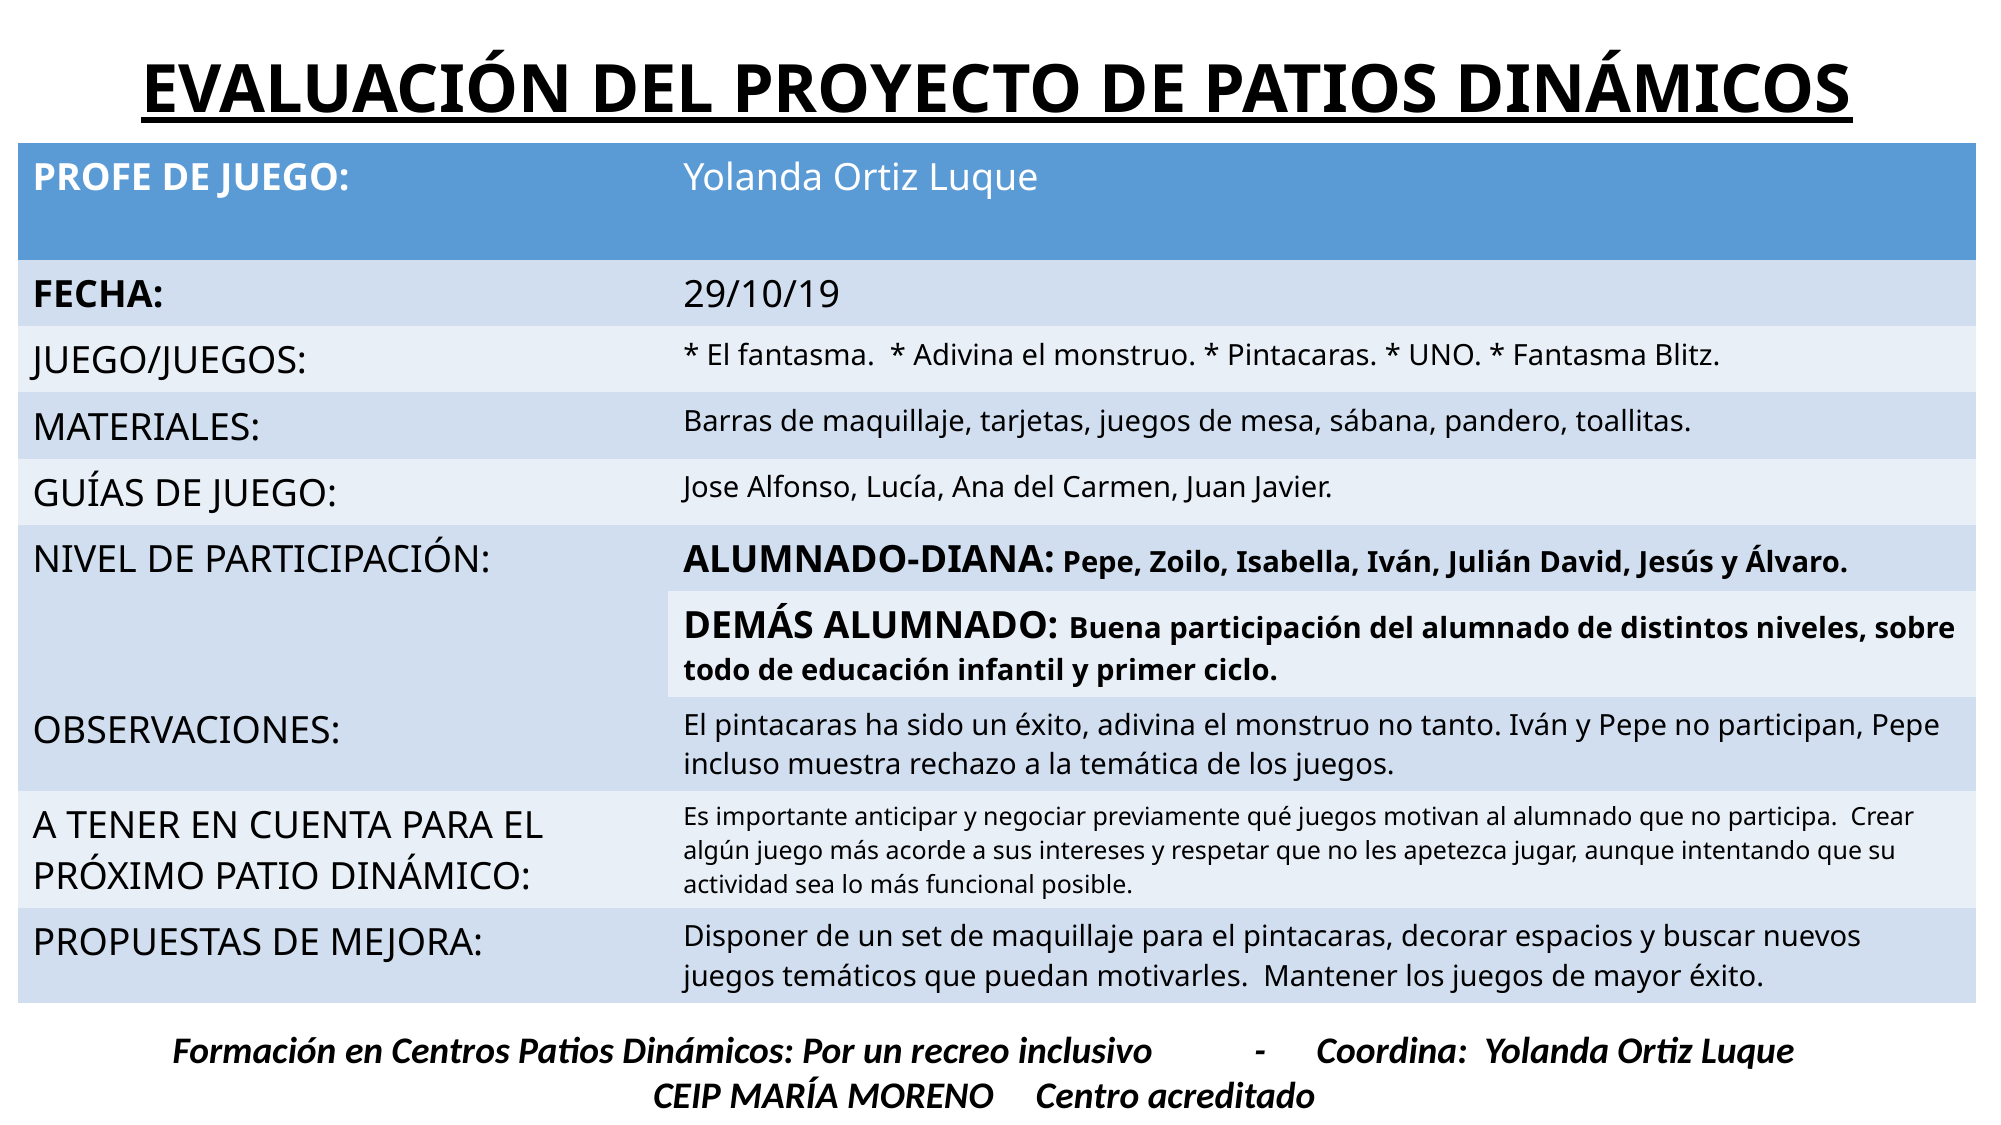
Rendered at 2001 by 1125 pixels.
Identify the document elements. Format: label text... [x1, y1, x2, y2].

table_cell ALUMNADO-DIANA: Pepe, Zoilo, Isabella, Iván, Julián David, Jesús y Álvaro. [668, 525, 1976, 591]
table_cell El pintacaras ha sido un éxito, adivina el monstruo no tanto. Iván y Pepe no participan, Pepe incluso muestra rechazo a la temática de los juegos. [668, 697, 1976, 791]
table_header Yolanda Ortiz Luque [668, 143, 1976, 260]
table_cell 29/10/19 [668, 260, 1976, 326]
table_cell Barras de maquillaje, tarjetas, juegos de mesa, sábana, pandero, toallitas. [668, 392, 1976, 459]
table_cell Es importante anticipar y negociar previamente qué juegos motivan al alumnado que no participa. Crear algún juego más acorde a sus intereses y respetar que no les apetezca jugar, aunque intentando que su actividad sea lo más funcional posible. [668, 791, 1976, 908]
table_cell PROPUESTAS DE MEJORA: [18, 908, 668, 1003]
table_cell NIVEL DE PARTICIPACIÓN: [18, 525, 668, 697]
table_header PROFE DE JUEGO: [18, 143, 668, 260]
table_cell GUÍAS DE JUEGO: [18, 459, 668, 525]
table_cell JUEGO/JUEGOS: [18, 326, 668, 392]
text_box EVALUACIÓN DEL PROYECTO DE PATIOS DINÁMICOS [17, 26, 1977, 144]
table_cell FECHA: [18, 260, 668, 326]
table_cell MATERIALES: [18, 392, 668, 459]
text_box Formación en Centros Patios Dinámicos: Por un recreo inclusivo - Coordina: Yolanda Ortiz Luque CEIP MARÍA MORENO Centro acreditado [121, 1018, 1849, 1124]
table_cell A TENER EN CUENTA PARA EL PRÓXIMO PATIO DINÁMICO: [18, 791, 668, 908]
table_cell OBSERVACIONES: [18, 697, 668, 791]
table_cell DEMÁS ALUMNADO: Buena participación del alumnado de distintos niveles, sobre todo de educación infantil y primer ciclo. [668, 591, 1976, 697]
table_cell Disponer de un set de maquillaje para el pintacaras, decorar espacios y buscar nuevos juegos temáticos que puedan motivarles. Mantener los juegos de mayor éxito. [668, 908, 1976, 1003]
table_cell Jose Alfonso, Lucía, Ana del Carmen, Juan Javier. [668, 459, 1976, 525]
table_cell * El fantasma. * Adivina el monstruo. * Pintacaras. * UNO. * Fantasma Blitz. [668, 326, 1976, 392]
